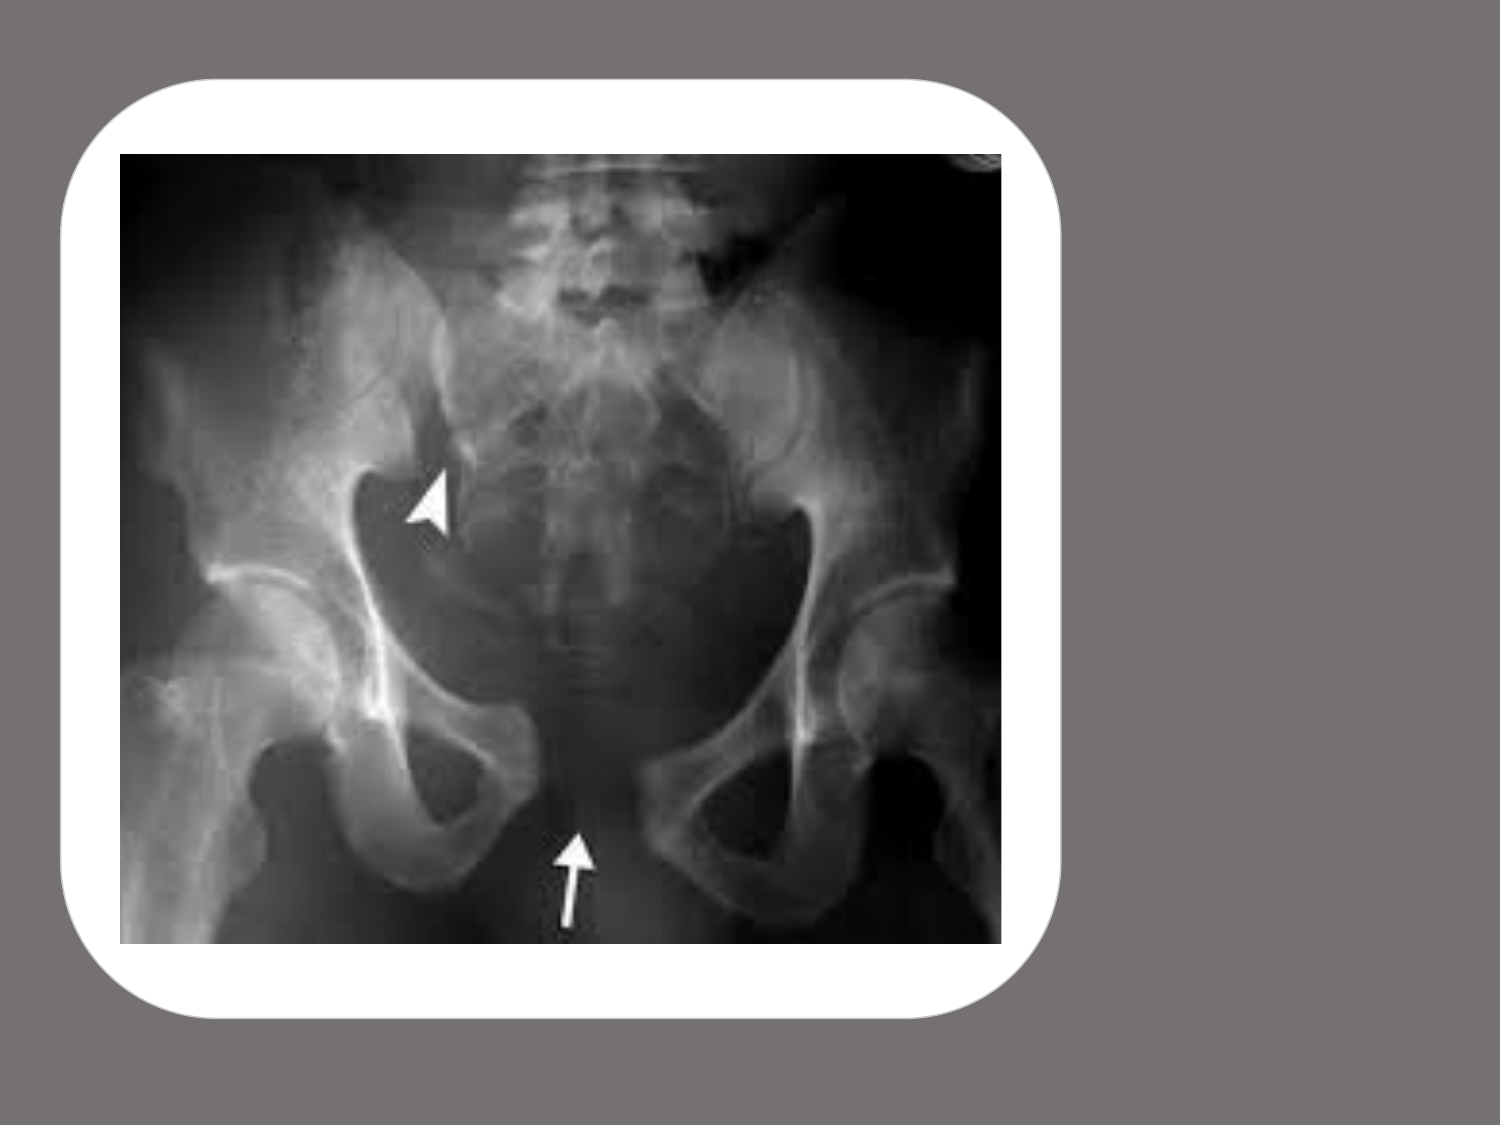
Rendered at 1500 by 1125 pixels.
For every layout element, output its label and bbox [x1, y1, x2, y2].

picture [120, 154, 1002, 944]
text_box [0, 0, 1500, 1125]
